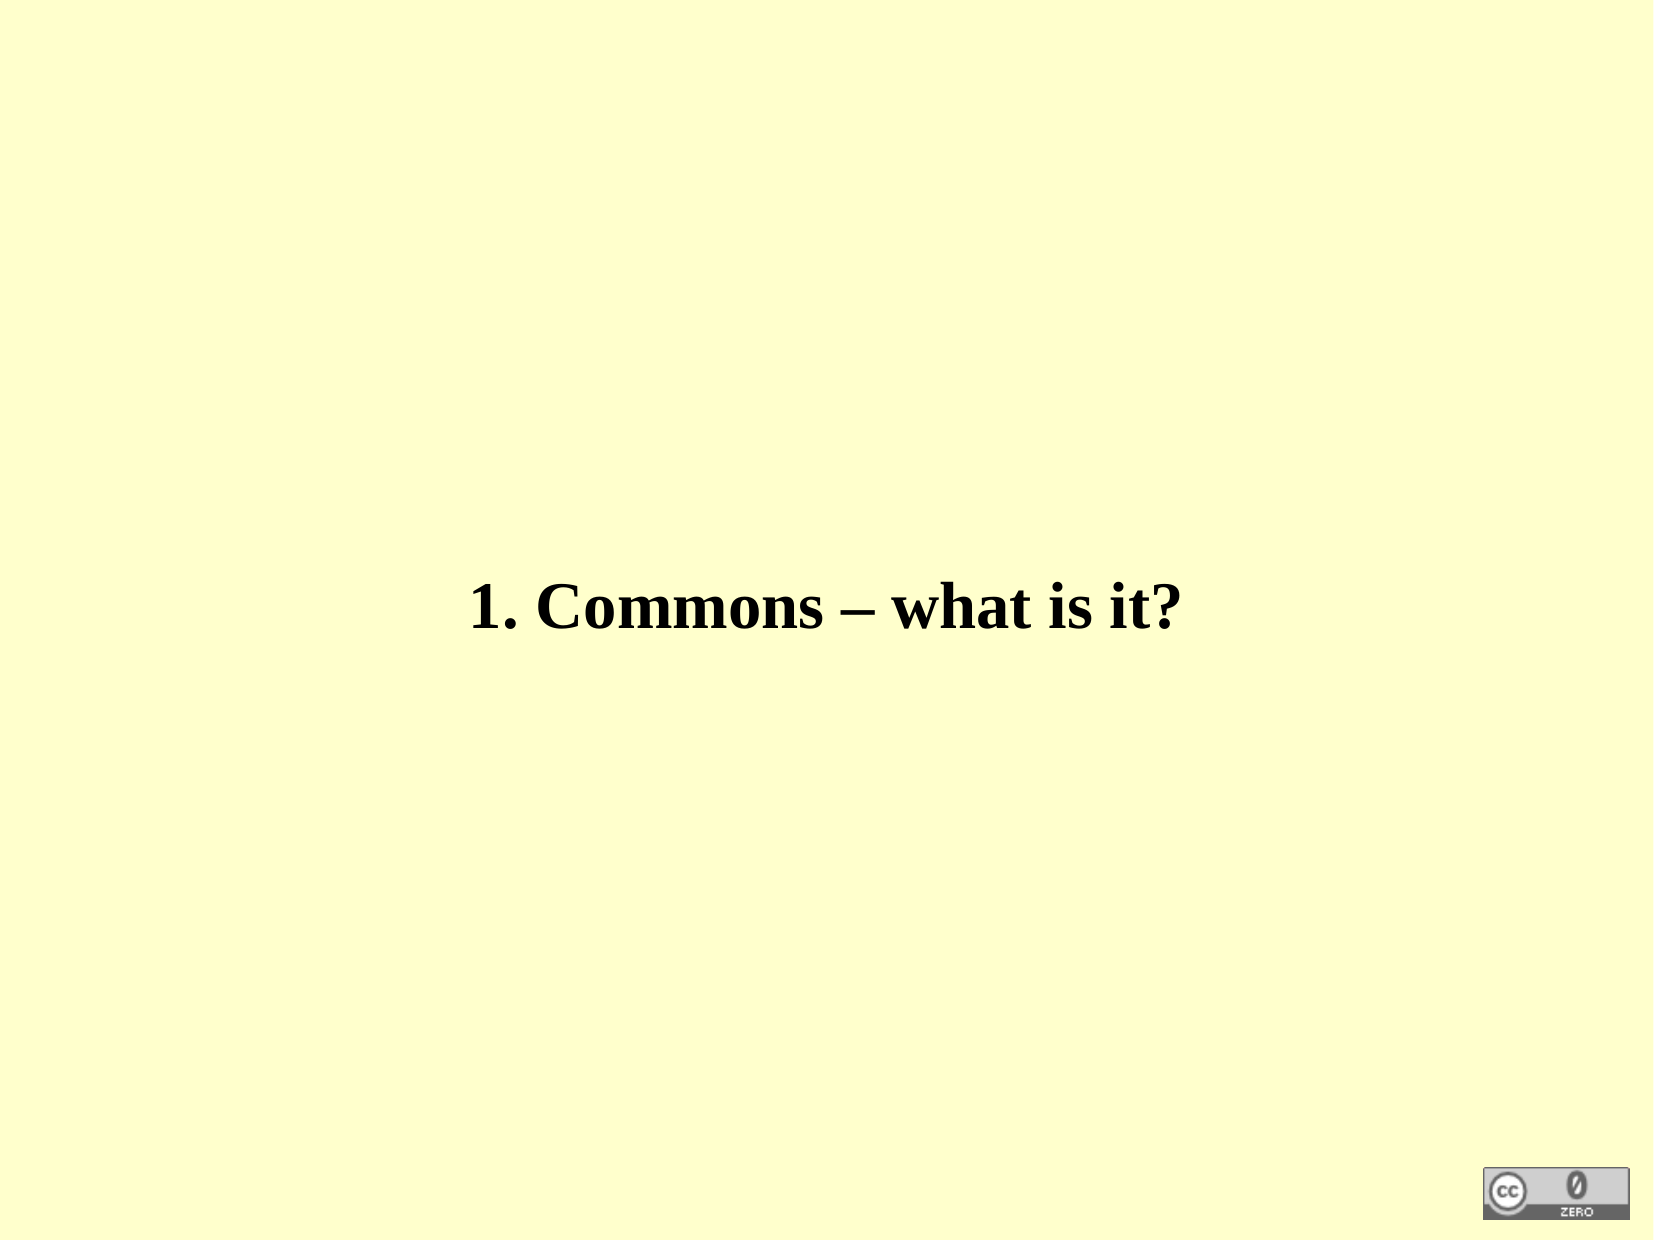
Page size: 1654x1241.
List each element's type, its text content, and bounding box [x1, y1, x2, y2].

picture [1483, 1167, 1630, 1220]
subtitle 1. Commons – what is it? [82, 55, 1571, 1158]
